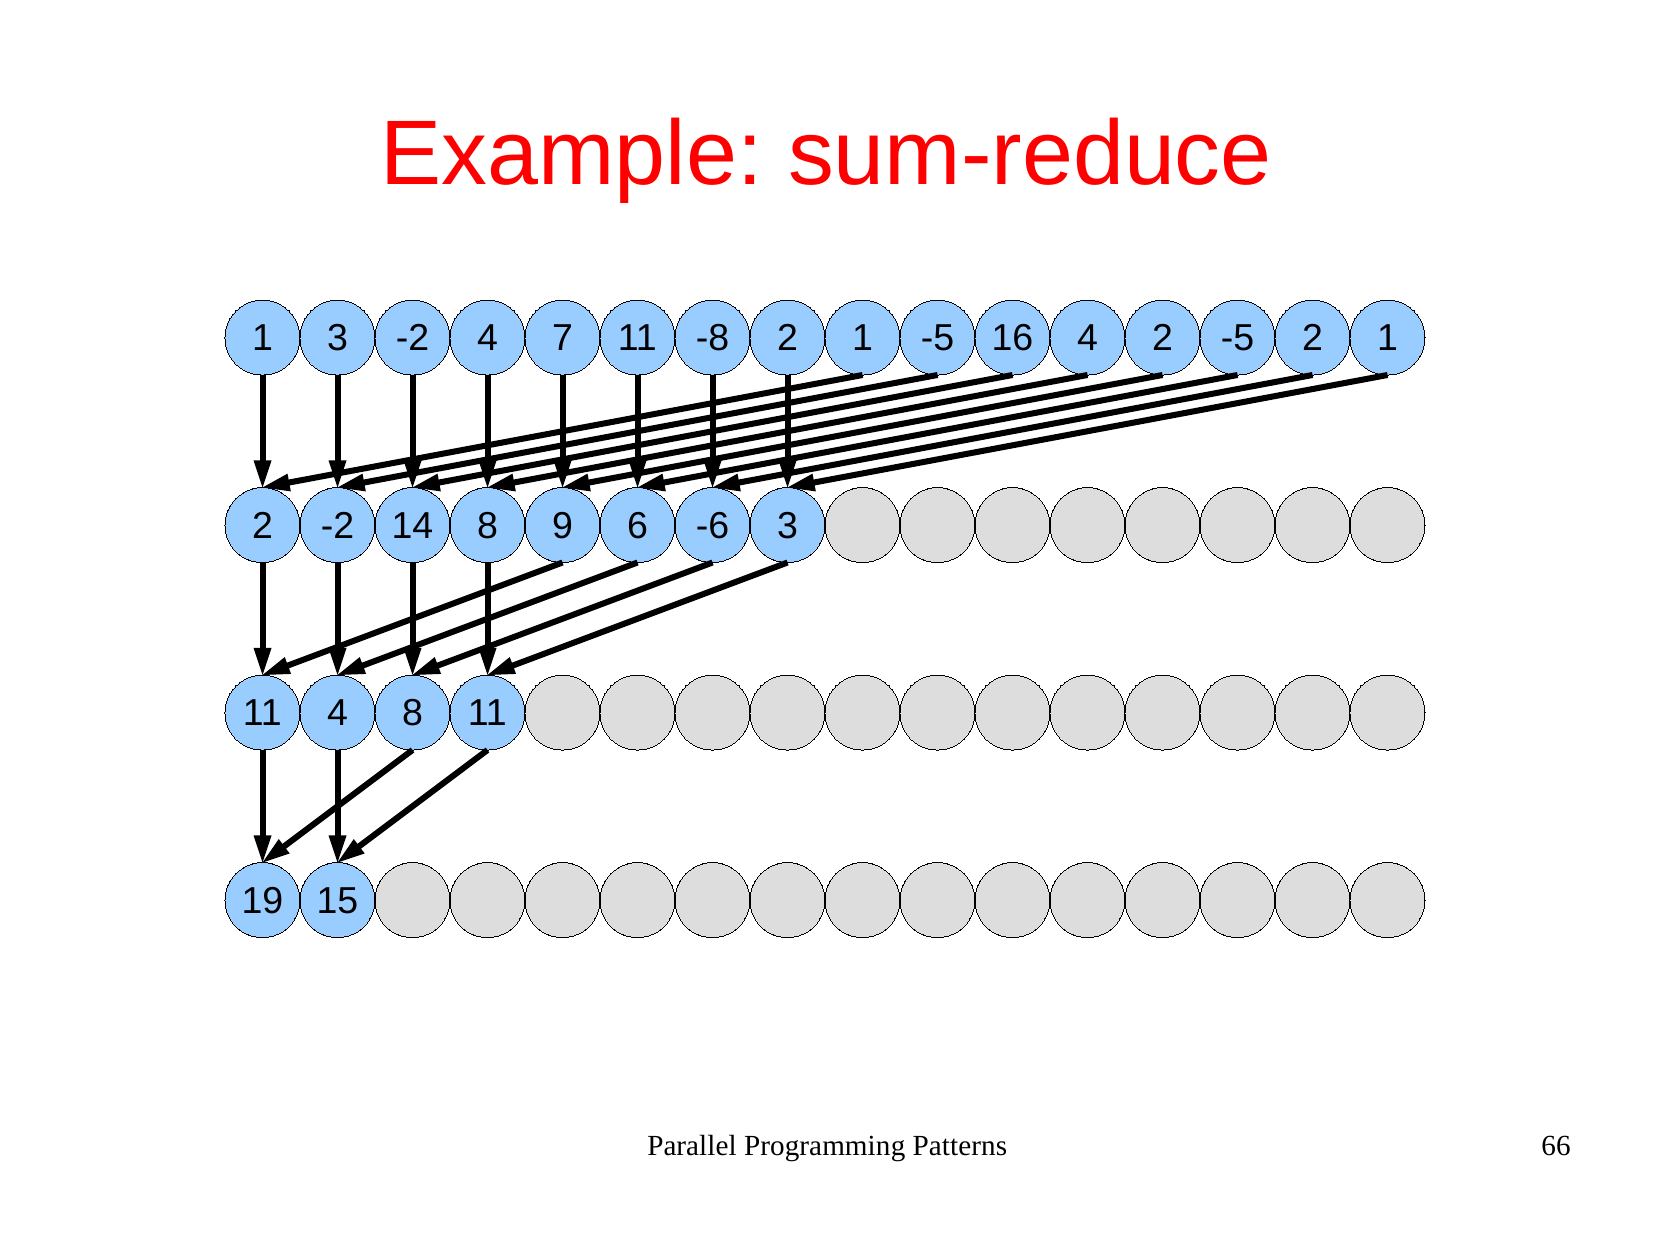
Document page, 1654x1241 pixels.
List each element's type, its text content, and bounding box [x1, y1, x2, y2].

text_box -5 [900, 300, 976, 376]
text_box 7 [525, 300, 601, 375]
text_box [825, 487, 1426, 563]
text_box 8 [450, 487, 526, 563]
text_box 2 [750, 300, 826, 375]
text_box 19 [224, 862, 301, 938]
text_box 4 [300, 675, 376, 750]
text_box 4 [450, 300, 526, 375]
text_box [375, 862, 1426, 938]
text_box 2 [1275, 300, 1351, 376]
text_box -2 [375, 300, 451, 375]
text_box 2 [1125, 300, 1201, 376]
text_box 11 [224, 675, 301, 750]
text_box 1 [825, 300, 901, 376]
text_box -2 [300, 487, 376, 563]
text_box 3 [300, 300, 376, 375]
text_box 4 [1050, 300, 1126, 376]
text_box 15 [300, 862, 376, 938]
text_box 8 [375, 675, 451, 750]
text_box 2 [224, 487, 301, 563]
text_box [525, 675, 1426, 751]
title Example: sum-reduce [82, 49, 1571, 257]
text_box 16 [975, 300, 1051, 376]
text_box 9 [525, 487, 601, 563]
text_box 1 [224, 300, 301, 375]
text_box 1 [1350, 300, 1426, 376]
text_box 14 [375, 487, 451, 563]
text_box 3 [750, 487, 826, 563]
text_box -6 [675, 487, 751, 563]
text_box -5 [1200, 300, 1276, 376]
text_box 11 [600, 300, 676, 375]
text_box -8 [675, 300, 751, 375]
text_box 6 [600, 487, 676, 563]
text_box 11 [450, 675, 526, 750]
